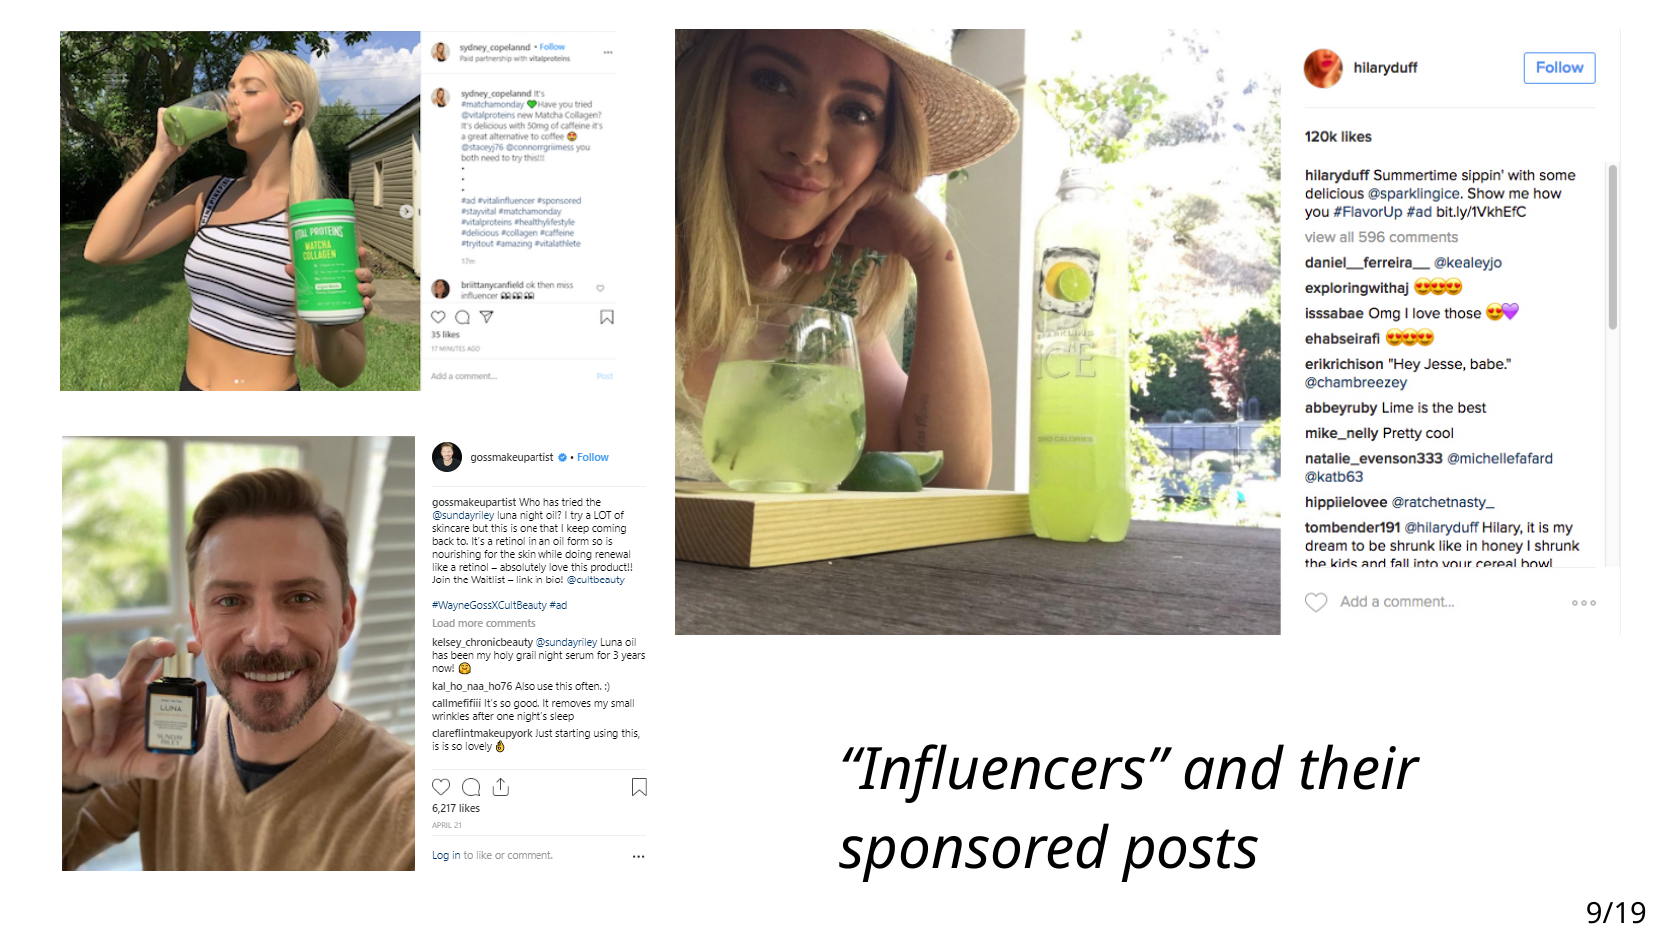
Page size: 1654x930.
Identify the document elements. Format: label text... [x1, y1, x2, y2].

picture [675, 29, 1621, 635]
text_box “Influencers” and their sponsored posts [825, 720, 1516, 871]
picture [60, 434, 656, 872]
picture [60, 31, 617, 391]
